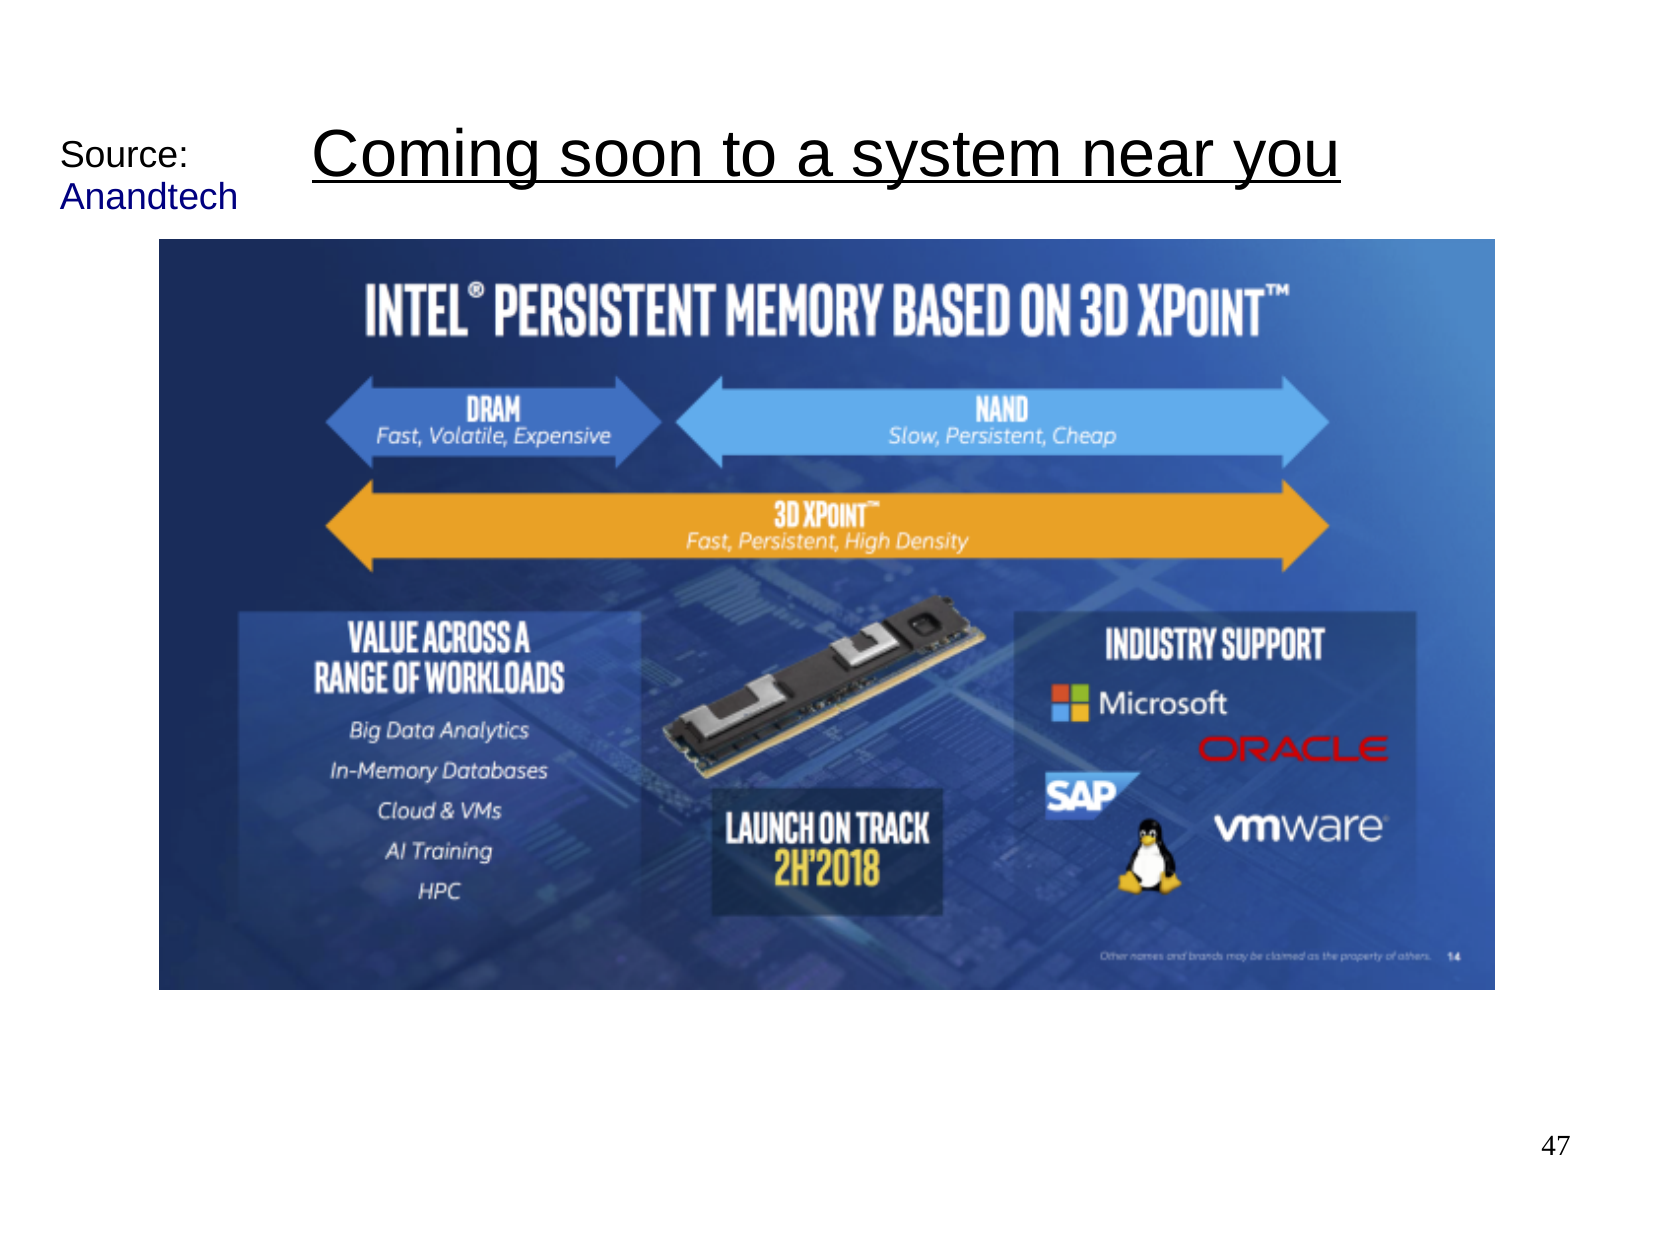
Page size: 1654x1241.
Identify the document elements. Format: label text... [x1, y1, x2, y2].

text_box Source: Anandtech [45, 126, 254, 226]
title Coming soon to a system near you [82, 49, 1571, 257]
picture [159, 239, 1495, 991]
